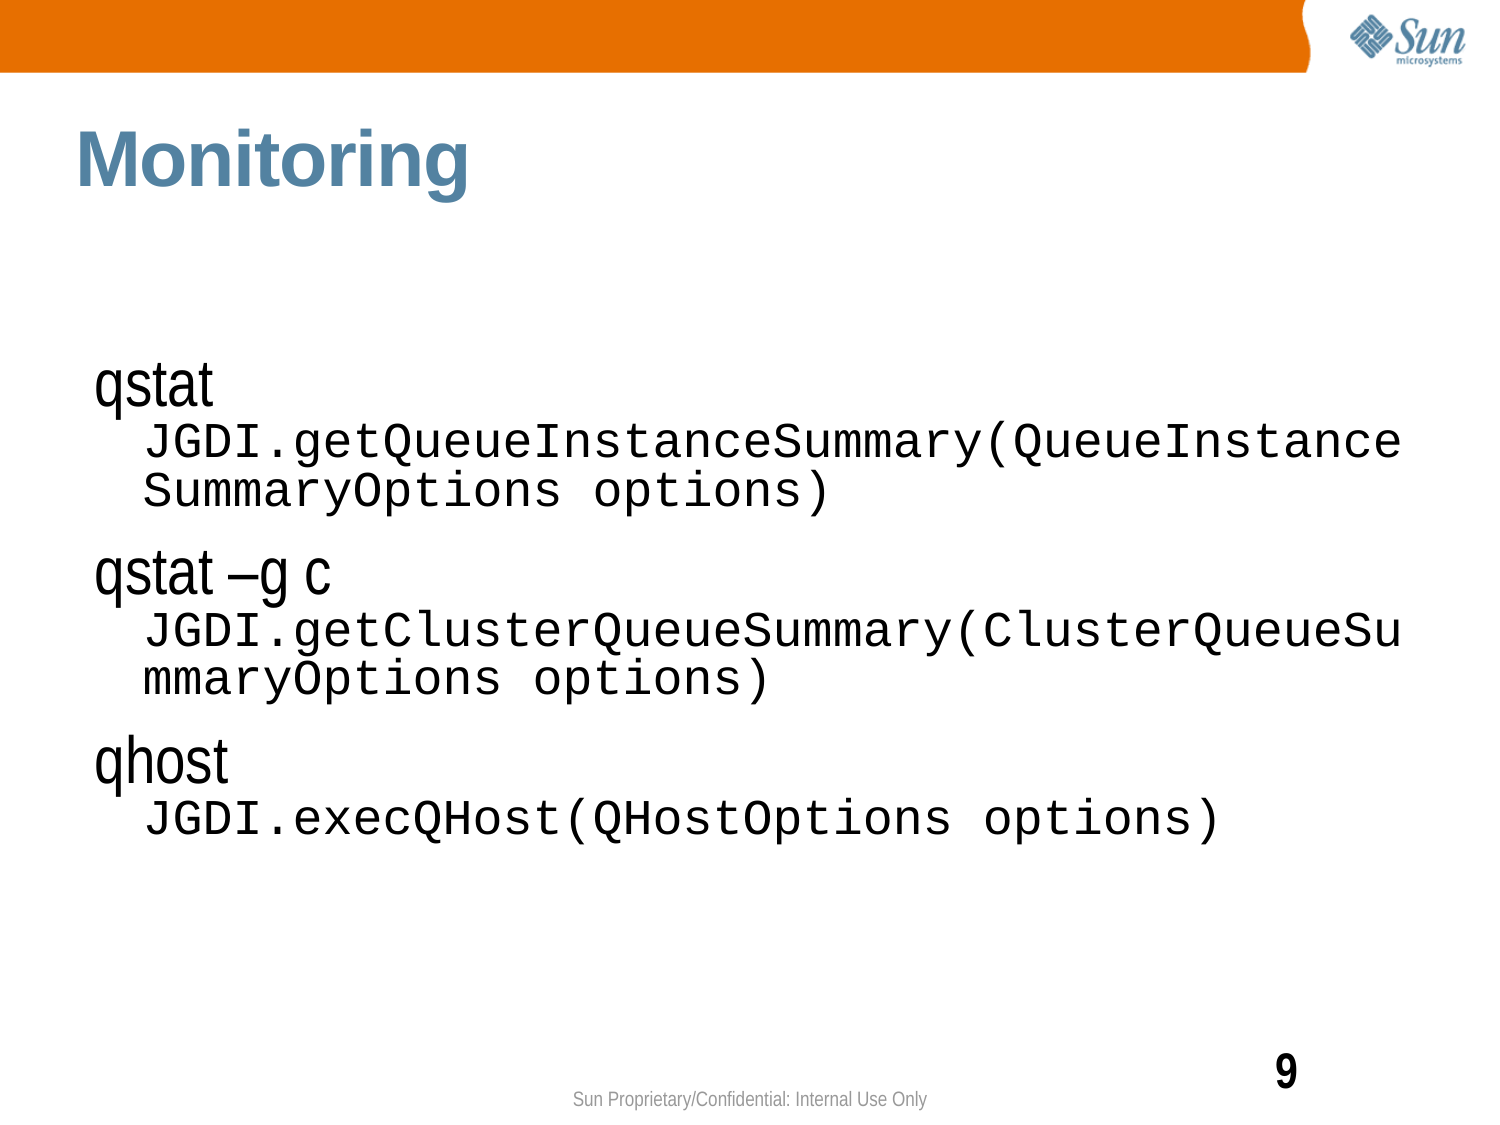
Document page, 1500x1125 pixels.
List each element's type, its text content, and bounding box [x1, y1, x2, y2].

title Monitoring [75, 122, 1438, 228]
picture [0, 0, 1500, 75]
list qstat JGDI.getQueueInstanceSummary(QueueInstanceSummaryOptions options) qstat –g c JGDI.getClusterQueueSummary(ClusterQueueSummaryOptions options) qhost JGDI.execQHost(QHostOptions options) [75, 354, 1412, 853]
